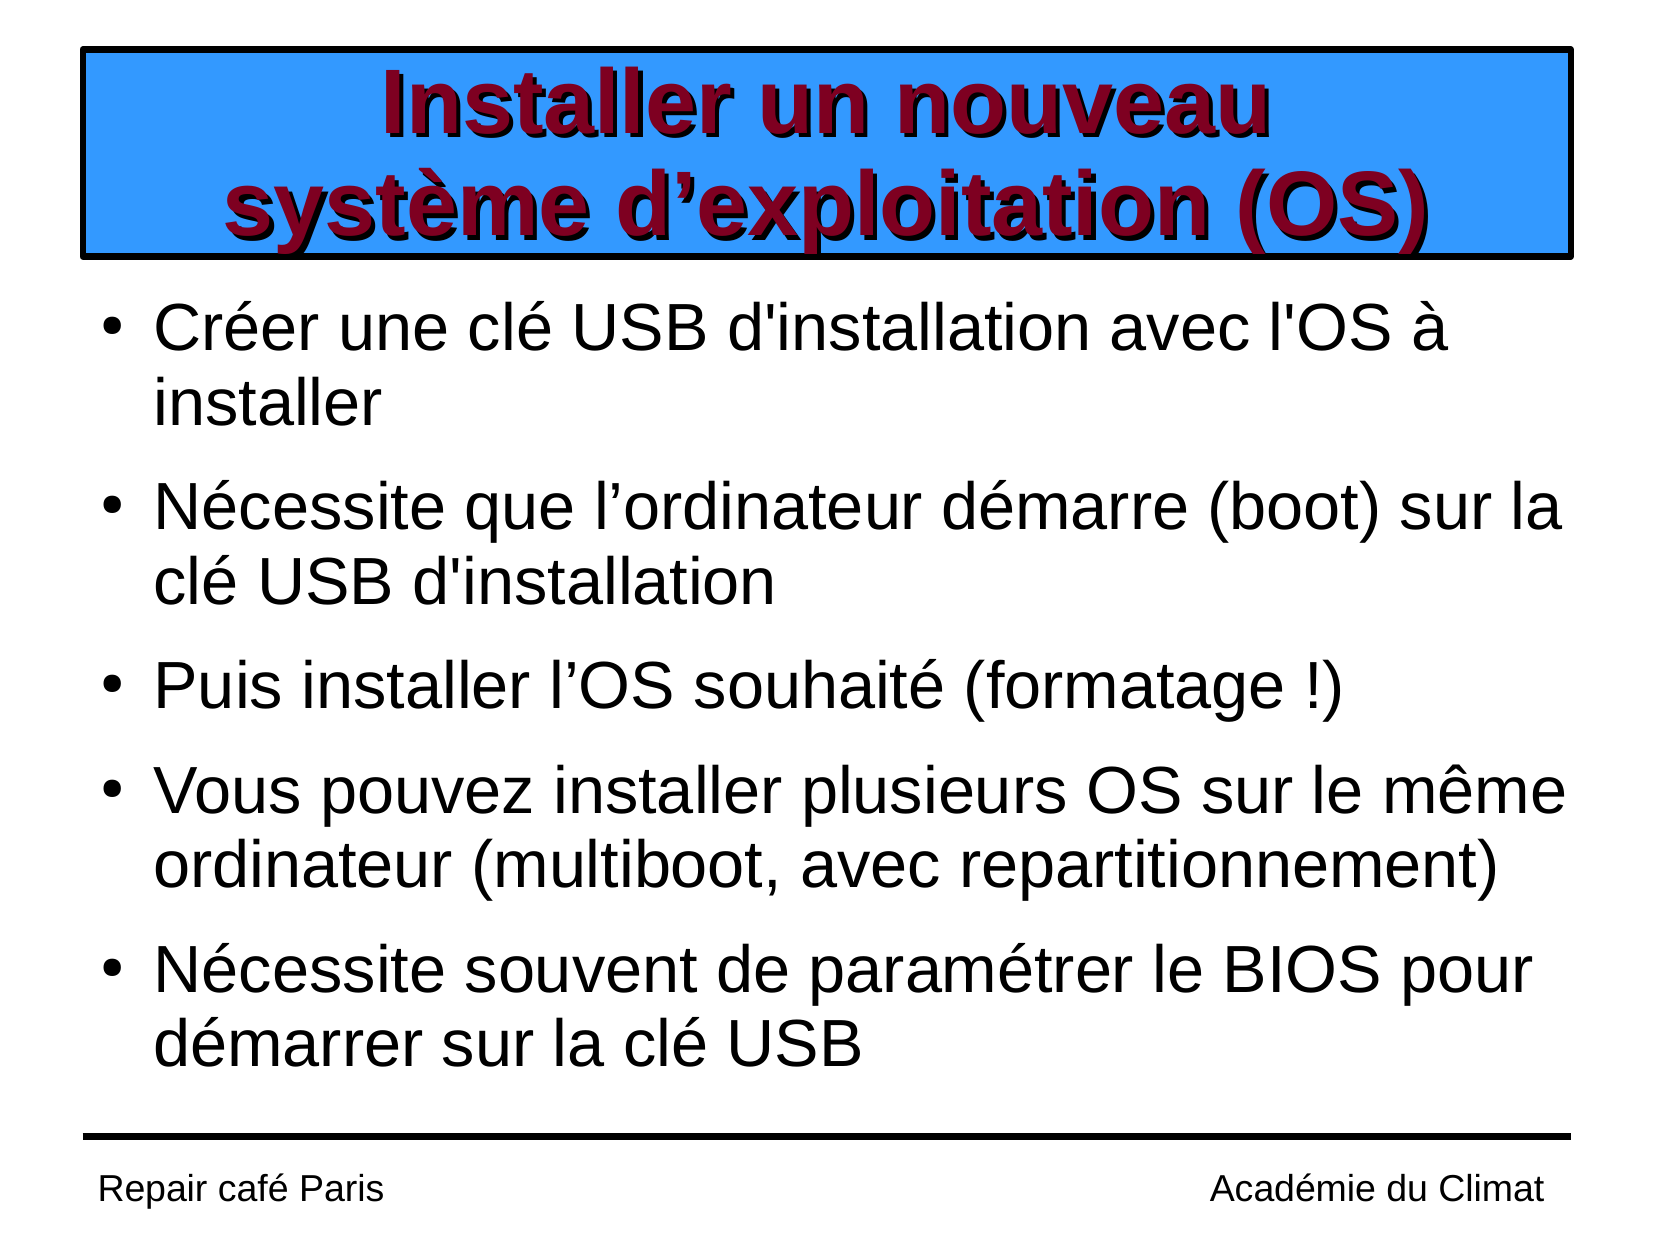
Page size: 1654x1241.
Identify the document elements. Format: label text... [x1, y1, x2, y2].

title Installer un nouveau système d’exploitation (OS) [82, 49, 1571, 257]
list Créer une clé USB d'installation avec l'OS à installer Nécessite que l’ordinateur démarre (boot) sur la clé USB d'installation Puis installer l’OS souhaité (formatage !) Vous pouvez installer plusieurs OS sur le même ordinateur (multiboot, avec repartitionnement) Nécessite souvent de paramétrer le BIOS pour démarrer sur la clé USB [82, 290, 1571, 1082]
text_box Repair café Paris Académie du Climat [82, 1160, 1571, 1217]
